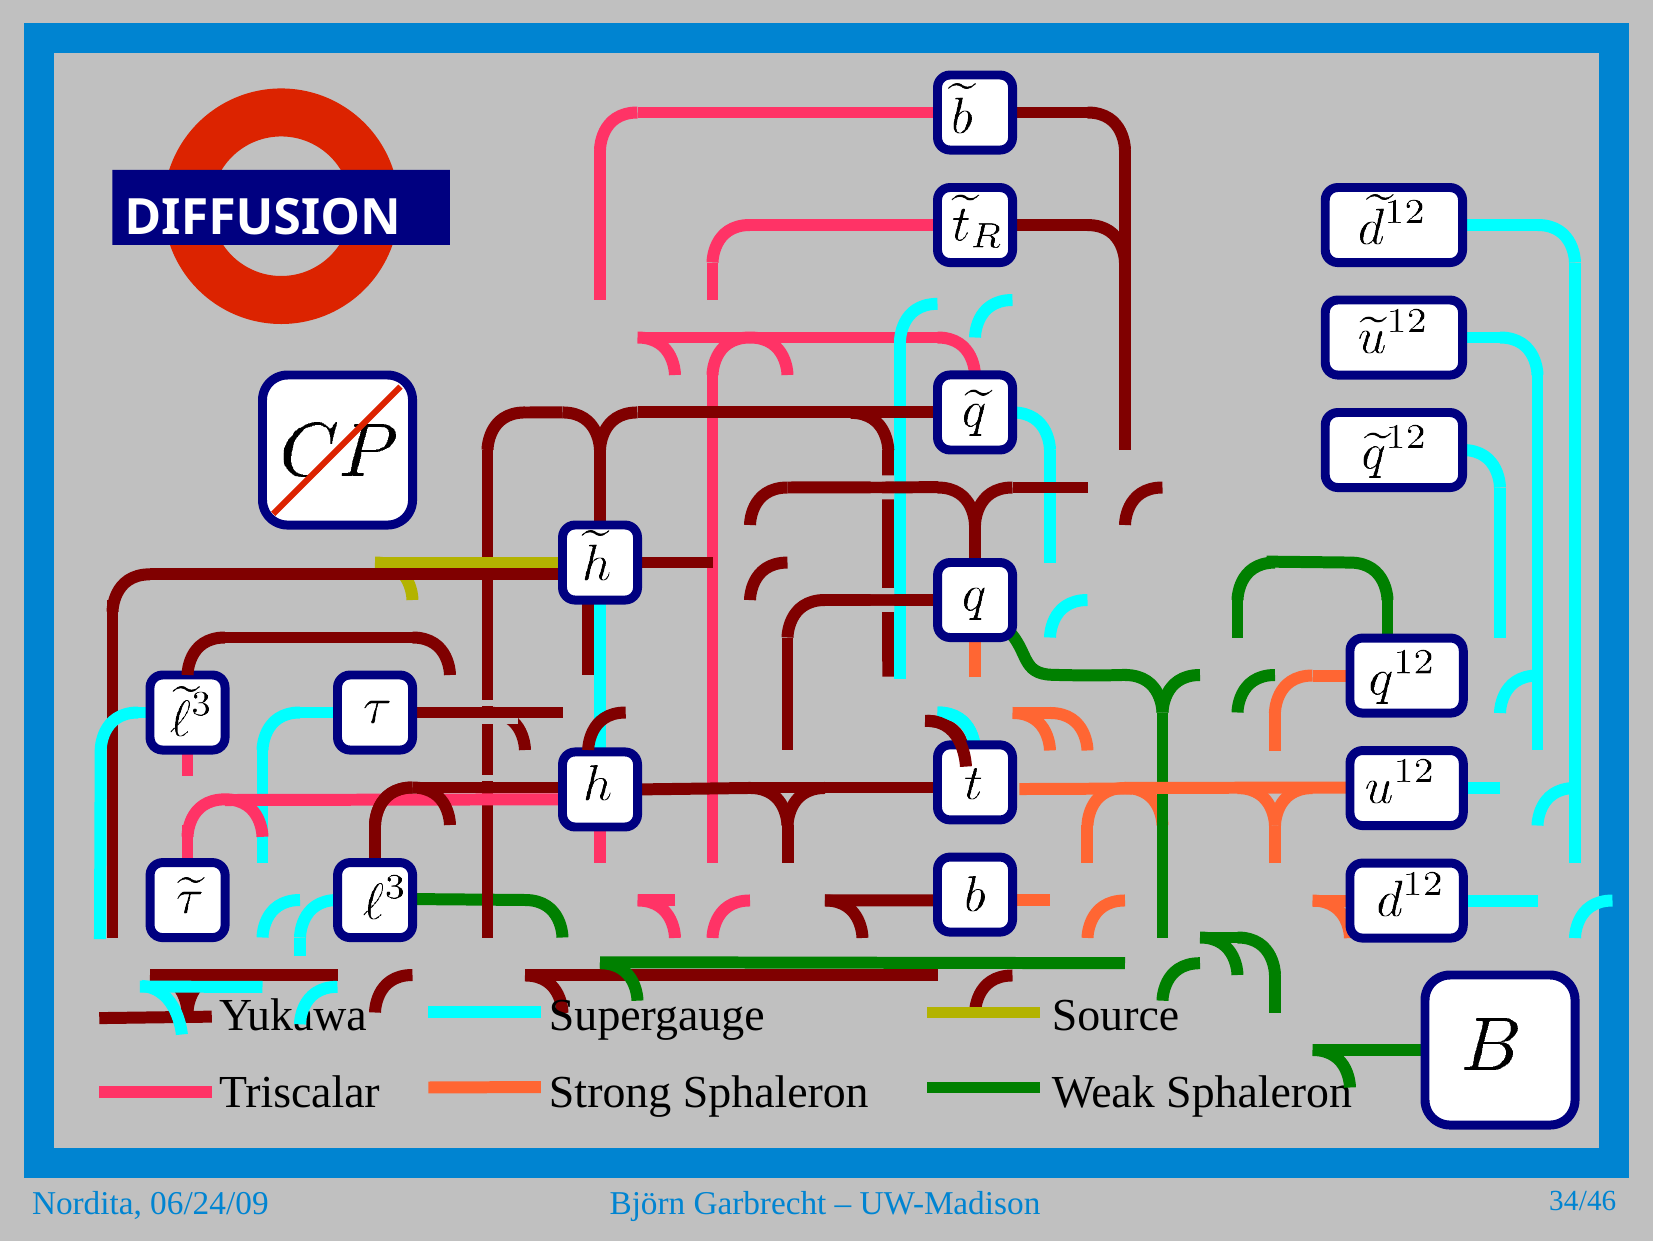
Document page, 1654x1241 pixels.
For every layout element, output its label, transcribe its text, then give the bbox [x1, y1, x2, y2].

picture [953, 382, 999, 443]
picture [359, 870, 410, 926]
text_box Strong Sphaleron [534, 1059, 884, 1130]
text_box [337, 862, 413, 938]
text_box Triscalar [204, 1059, 396, 1130]
text_box [937, 857, 1013, 933]
text_box Source [1037, 982, 1194, 1054]
text_box Weak Sphaleron [1037, 1059, 1368, 1130]
text_box [937, 562, 1013, 638]
picture [942, 79, 988, 140]
picture [948, 191, 1014, 252]
text_box [1350, 638, 1464, 714]
picture [1373, 867, 1448, 923]
text_box [1325, 300, 1463, 376]
picture [1455, 1012, 1538, 1080]
text_box [337, 675, 413, 751]
picture [166, 682, 216, 743]
text_box Yukawa [204, 982, 382, 1054]
picture [307, 418, 410, 486]
text_box [262, 375, 413, 526]
text_box [1325, 187, 1463, 263]
text_box DIFFUSION [109, 173, 456, 247]
picture [960, 761, 996, 806]
picture [1361, 754, 1436, 810]
text_box [150, 862, 226, 938]
text_box [1350, 863, 1464, 939]
picture [1360, 645, 1436, 711]
picture [1354, 304, 1429, 360]
text_box [562, 751, 638, 828]
picture [172, 870, 207, 920]
text_box [1425, 975, 1576, 1126]
text_box [1350, 750, 1464, 826]
text_box [112, 169, 450, 173]
text_box [937, 187, 1013, 263]
text_box [937, 75, 1013, 151]
picture [1353, 420, 1428, 485]
text_box [562, 525, 638, 601]
picture [578, 526, 624, 587]
text_box [937, 374, 1013, 451]
picture [274, 418, 363, 486]
picture [579, 762, 625, 807]
text_box [150, 675, 226, 751]
picture [1354, 190, 1430, 251]
picture [953, 581, 994, 627]
text_box [937, 744, 1013, 820]
text_box Supergauge [534, 982, 779, 1054]
picture [359, 694, 395, 730]
text_box [1325, 412, 1463, 488]
picture [960, 873, 1001, 919]
